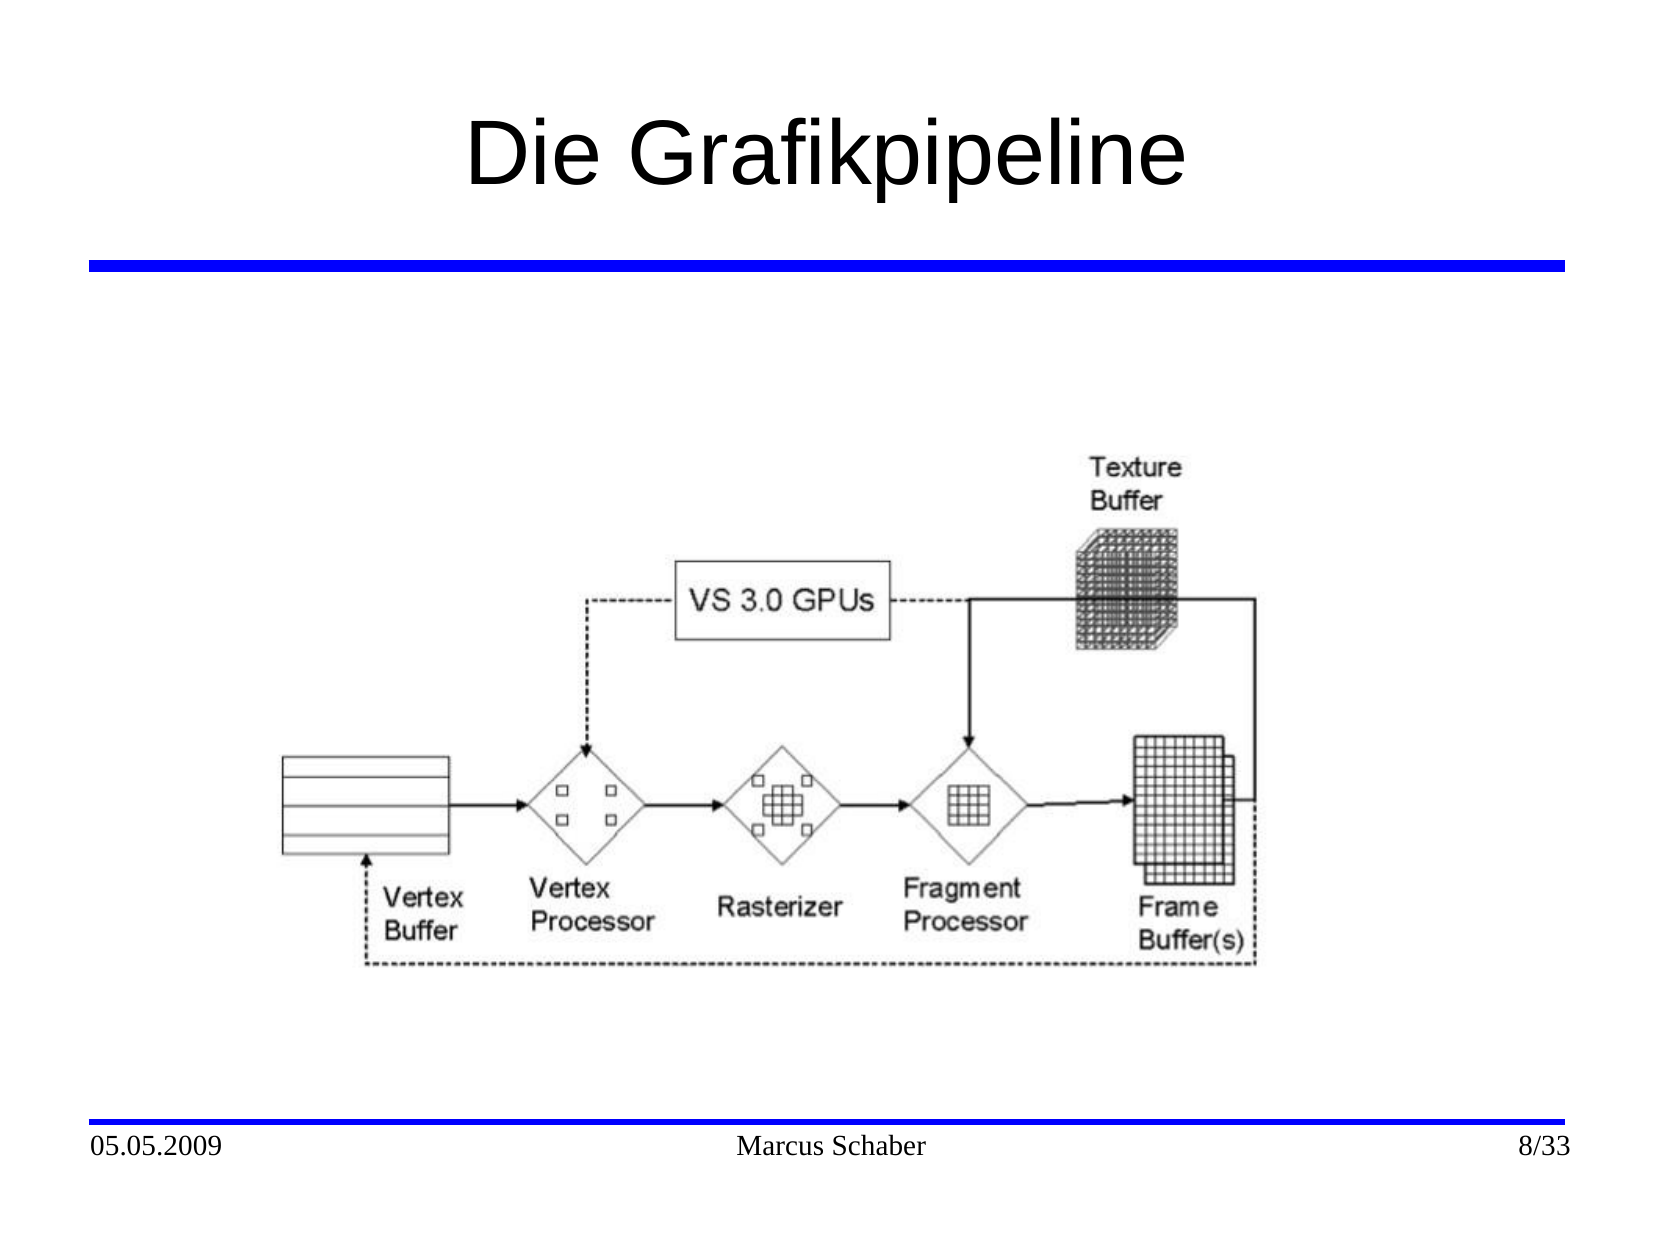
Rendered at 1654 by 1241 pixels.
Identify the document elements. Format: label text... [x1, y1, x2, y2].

picture [265, 442, 1296, 986]
title Die Grafikpipeline [82, 49, 1571, 257]
